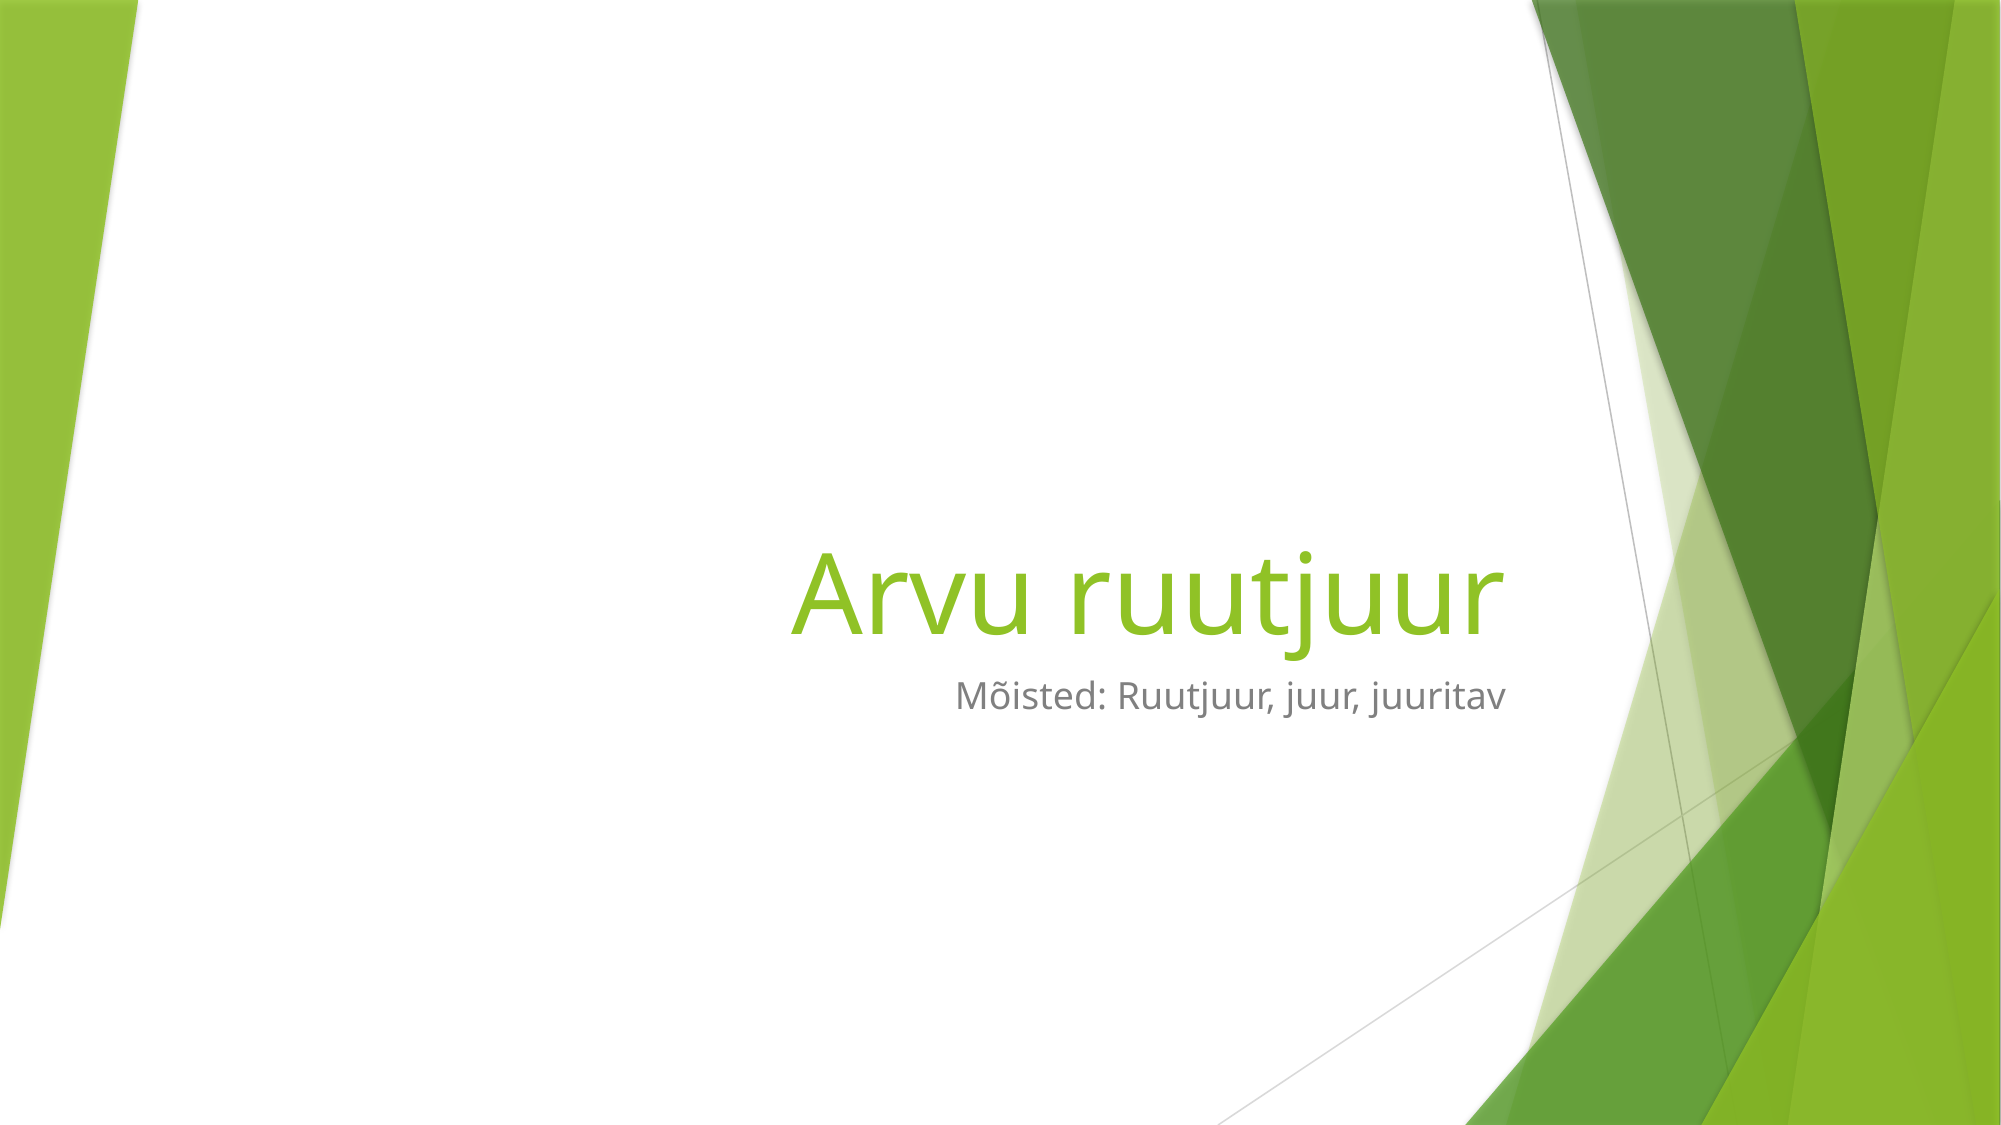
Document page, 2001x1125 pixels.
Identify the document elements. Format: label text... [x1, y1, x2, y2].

title Arvu ruutjuur [247, 394, 1522, 664]
subtitle Mõisted: Ruutjuur, juur, juuritav [247, 664, 1522, 845]
